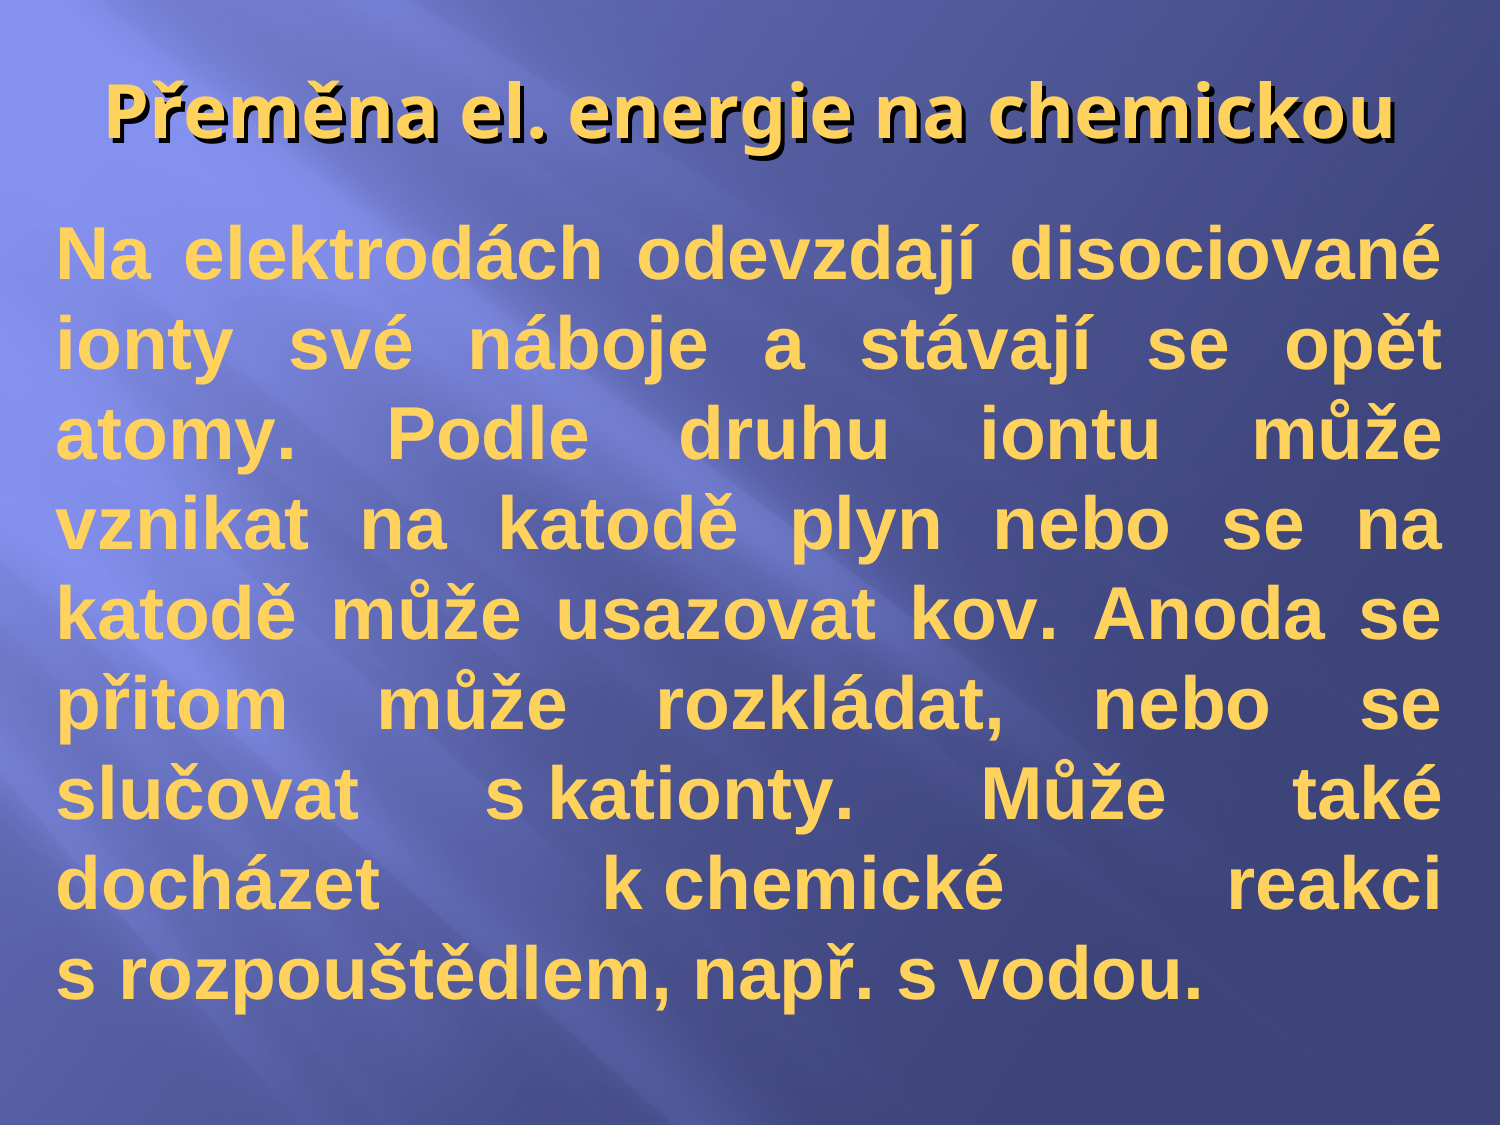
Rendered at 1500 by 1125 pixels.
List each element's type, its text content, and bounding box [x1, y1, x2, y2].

title Přeměna el. energie na chemickou [64, 11, 1436, 172]
picture [0, 0, 1500, 1125]
text_box Na elektrodách odevzdají disociované ionty své náboje a stávají se opět atomy. Podle druhu iontu může vznikat na katodě plyn nebo se na katodě může usazovat kov. Anoda se přitom může rozkládat, nebo se slučovat s kationty. Může také docházet k chemické reakci s rozpouštědlem, např. s vodou. [41, 172, 1459, 1047]
